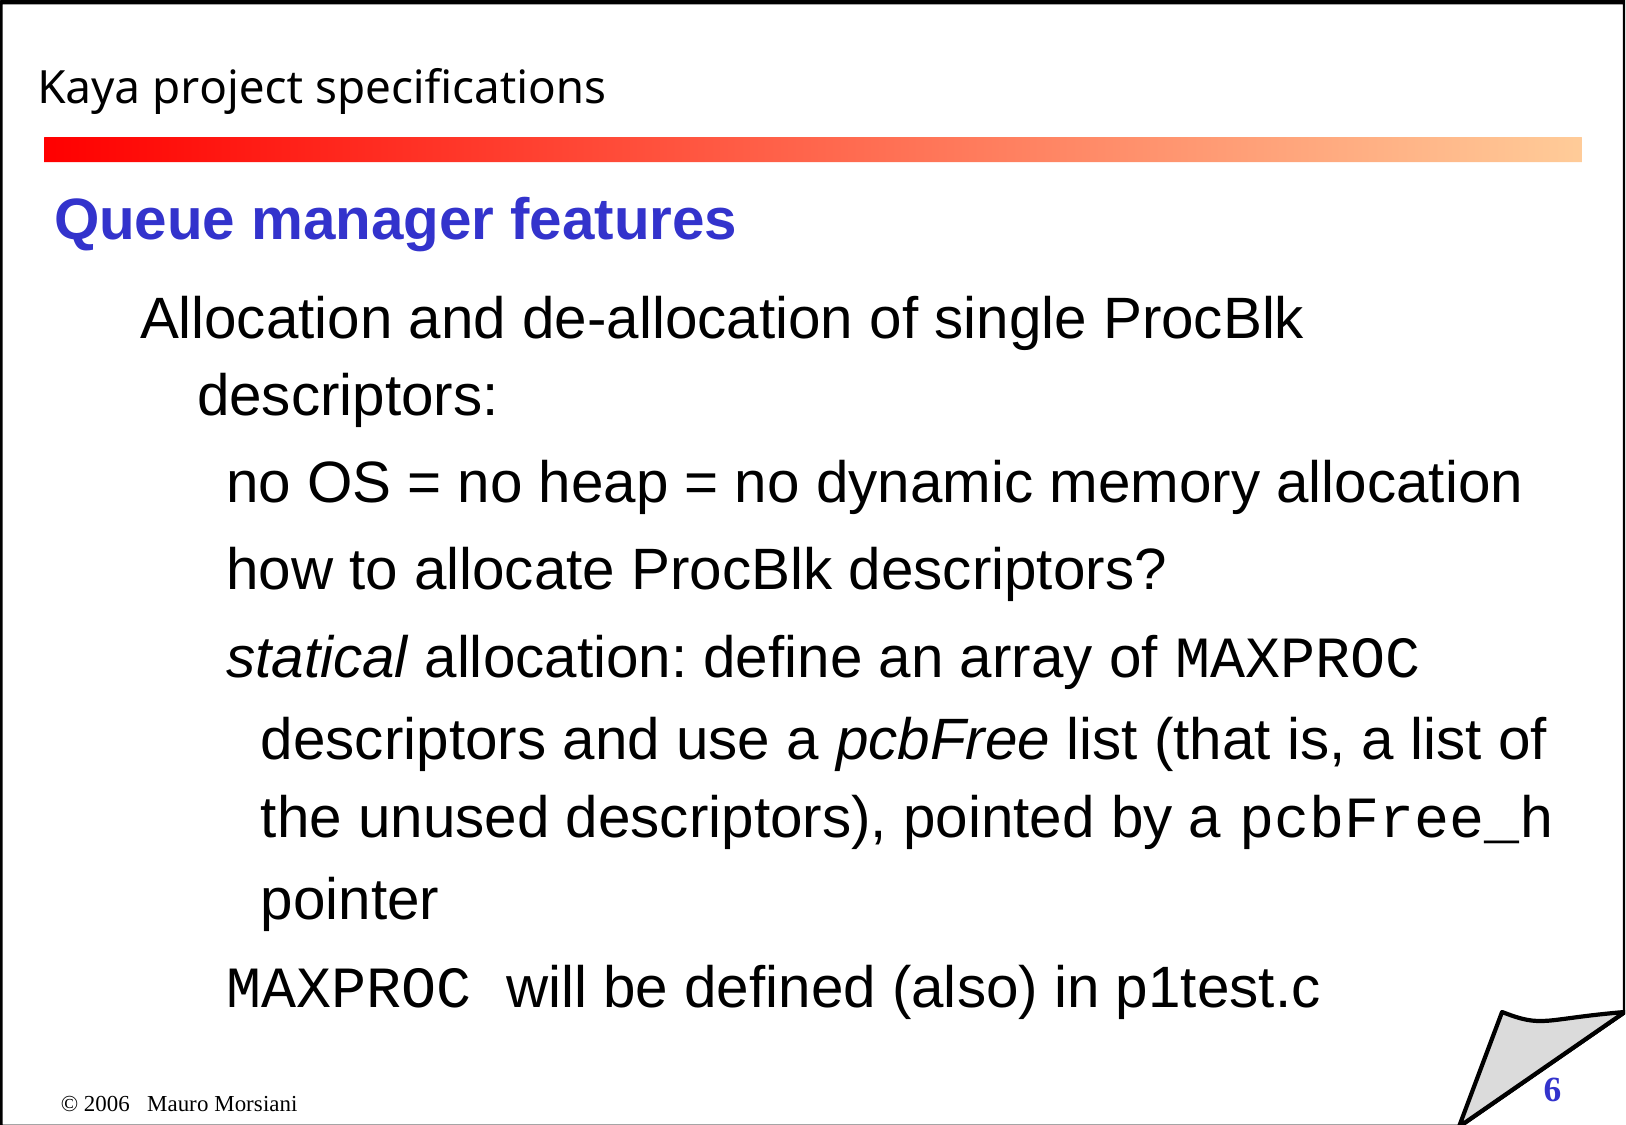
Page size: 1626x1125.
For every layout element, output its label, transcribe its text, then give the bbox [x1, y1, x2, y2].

list Queue manager features Allocation and de-allocation of single ProcBlk descriptors: no OS = no heap = no dynamic memory allocation how to allocate ProcBlk descriptors? statical allocation: define an array of MAXPROC descriptors and use a pcbFree list (that is, a list of the unused descriptors), pointed by a pcbFree_h pointer MAXPROC will be defined (also) in p1test.c [54, 187, 1571, 1124]
title Kaya project specifications [37, 44, 1588, 131]
